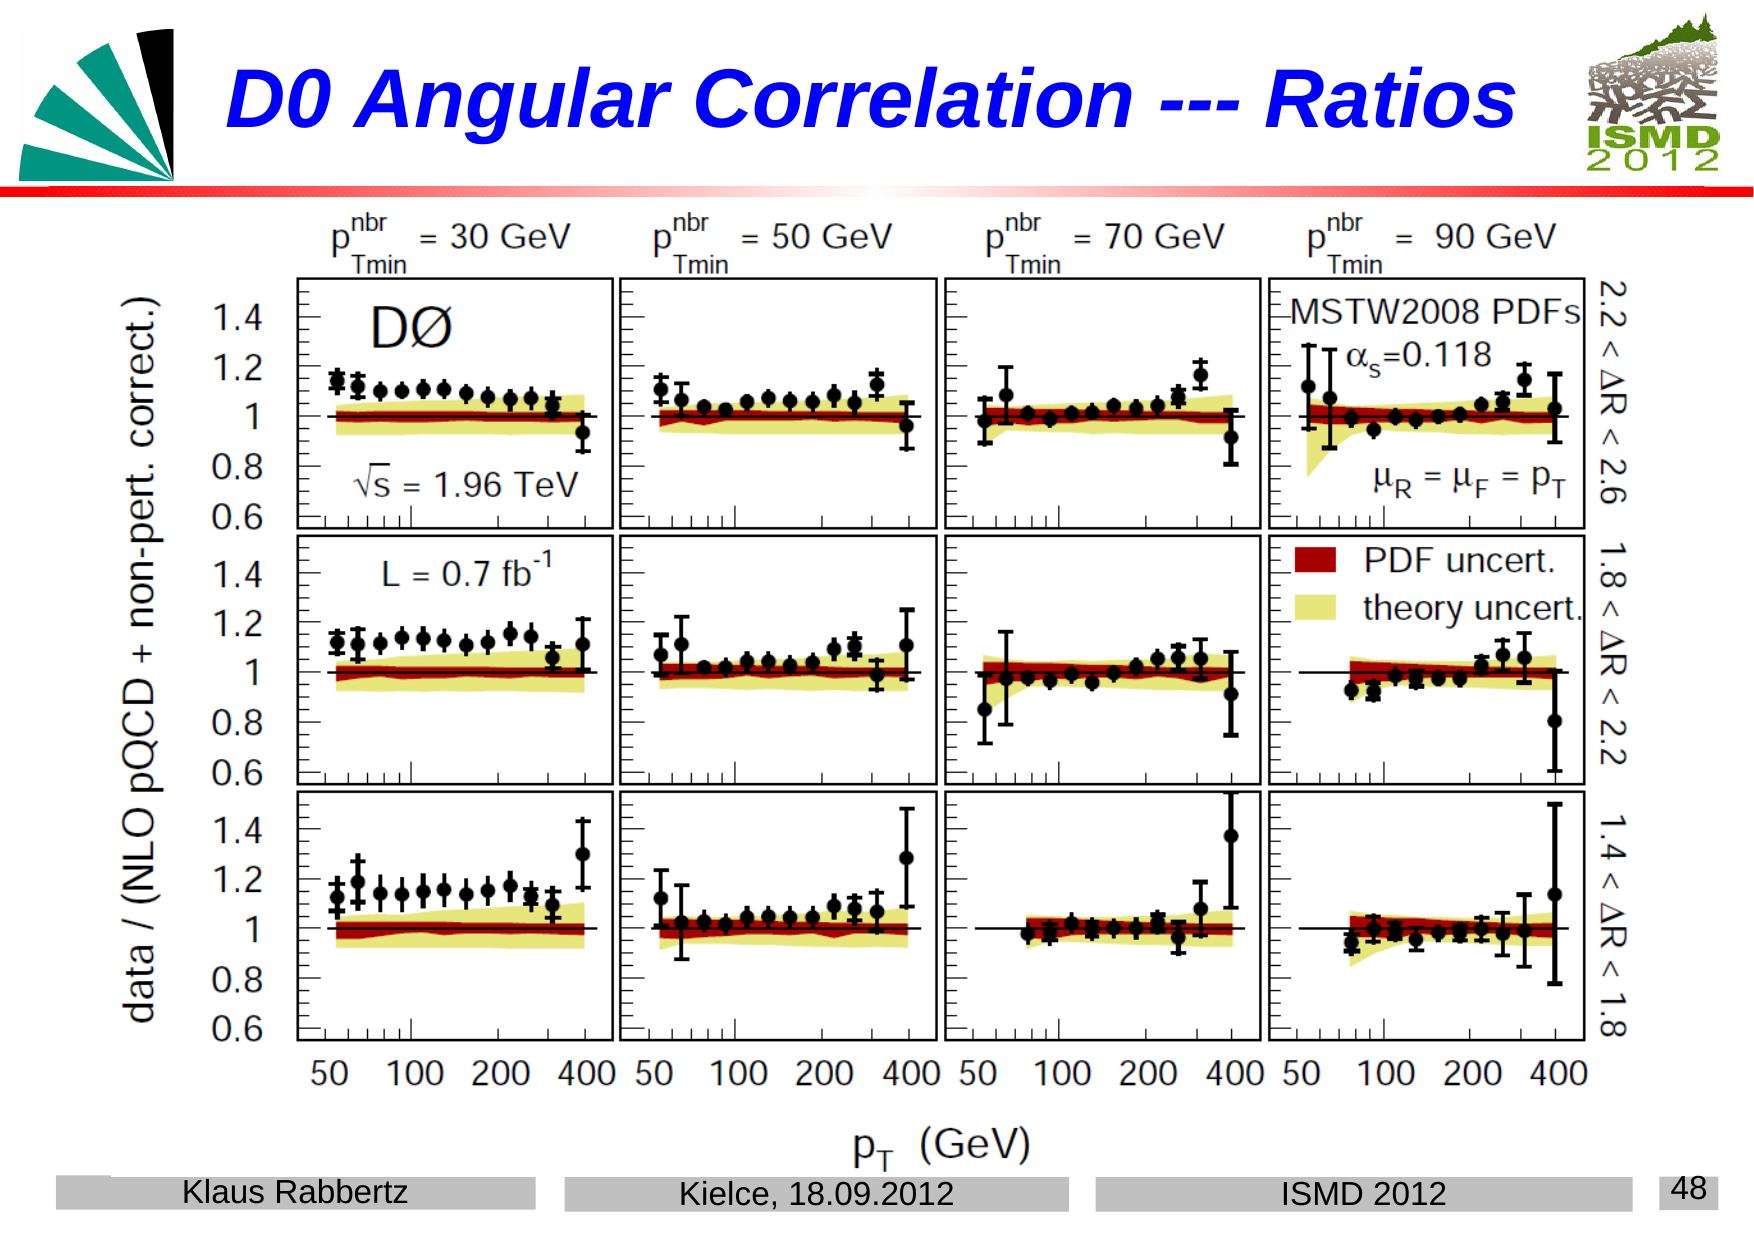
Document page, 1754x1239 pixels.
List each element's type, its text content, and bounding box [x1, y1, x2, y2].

title D0 Angular Correlation --- Ratios [220, 16, 1525, 182]
picture [19, 29, 174, 183]
picture [1579, 5, 1727, 177]
picture [111, 211, 1642, 1177]
